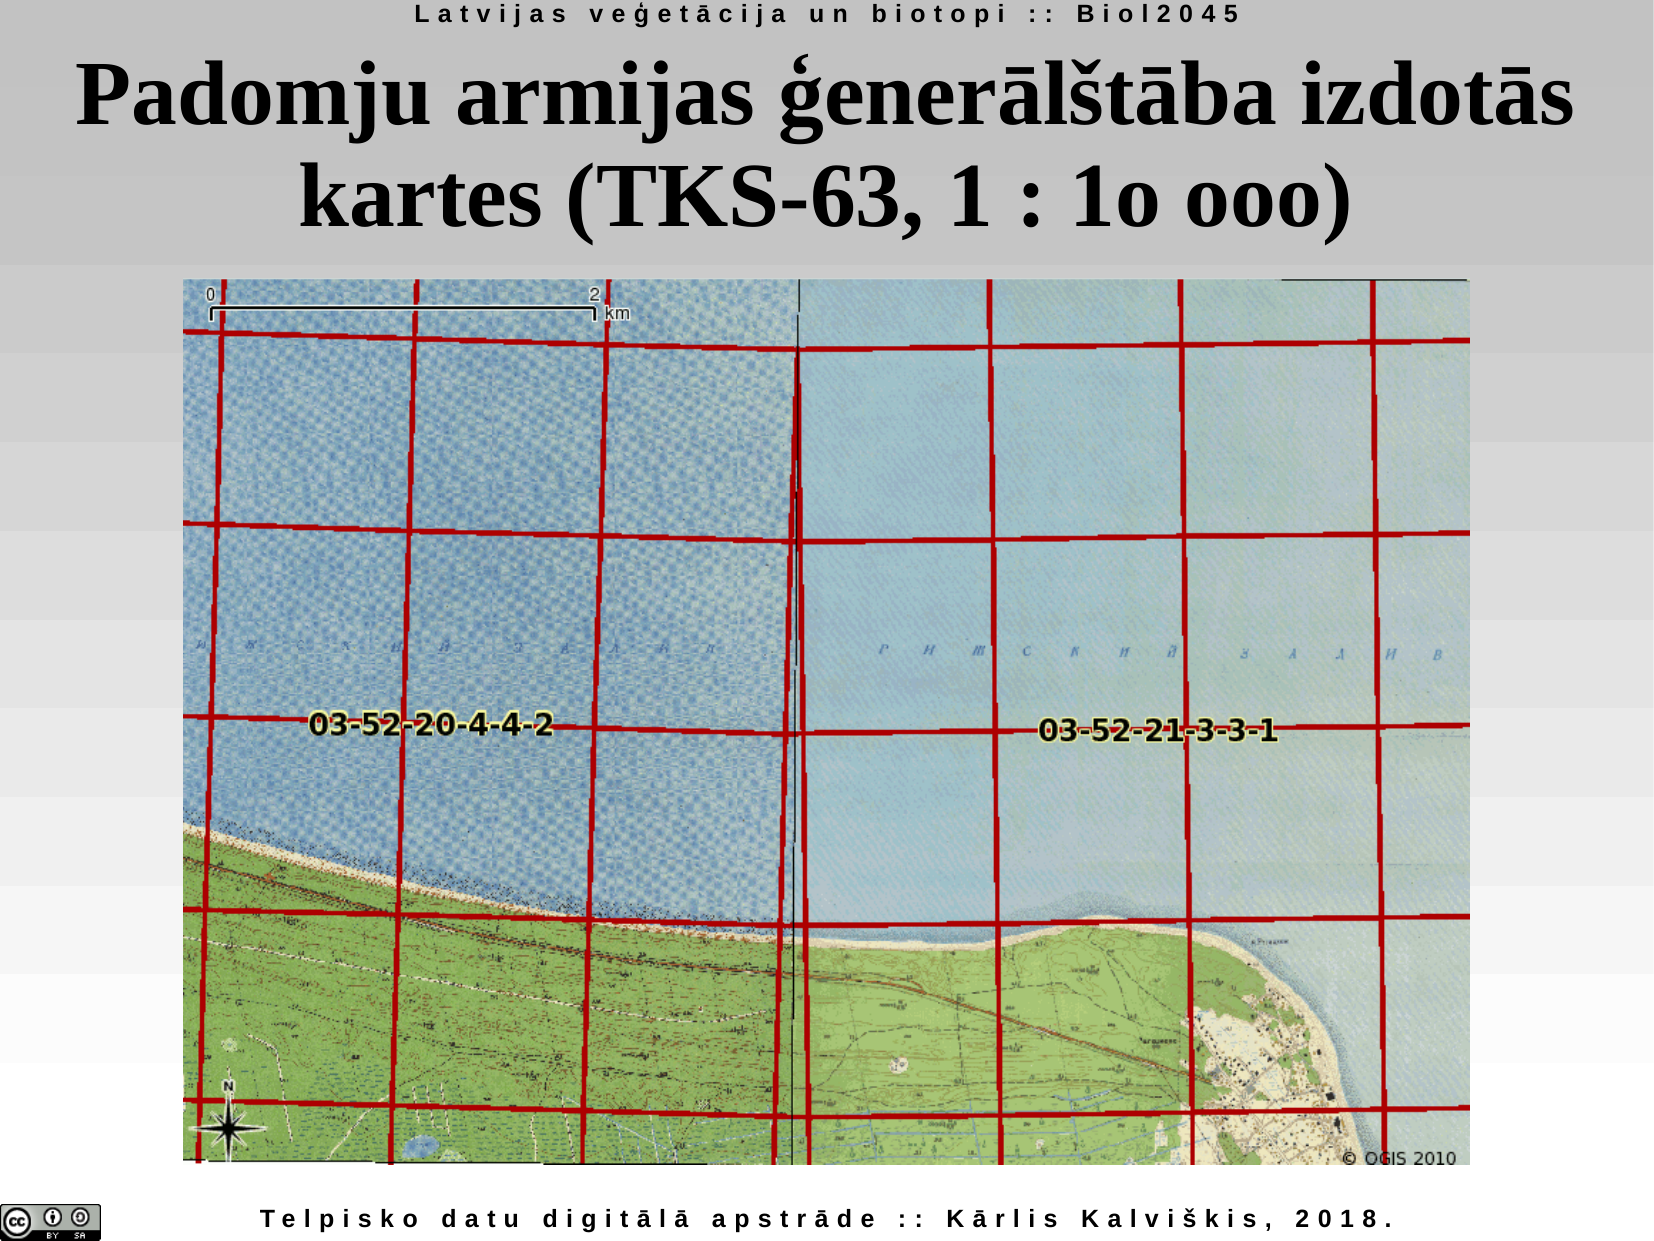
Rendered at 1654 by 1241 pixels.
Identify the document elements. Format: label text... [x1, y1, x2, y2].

title Padomju armijas ģenerālštāba izdotās kartes (TKS-63, 1 : 1o ooo) [0, 1, 1654, 287]
picture [0, 278, 1654, 1241]
